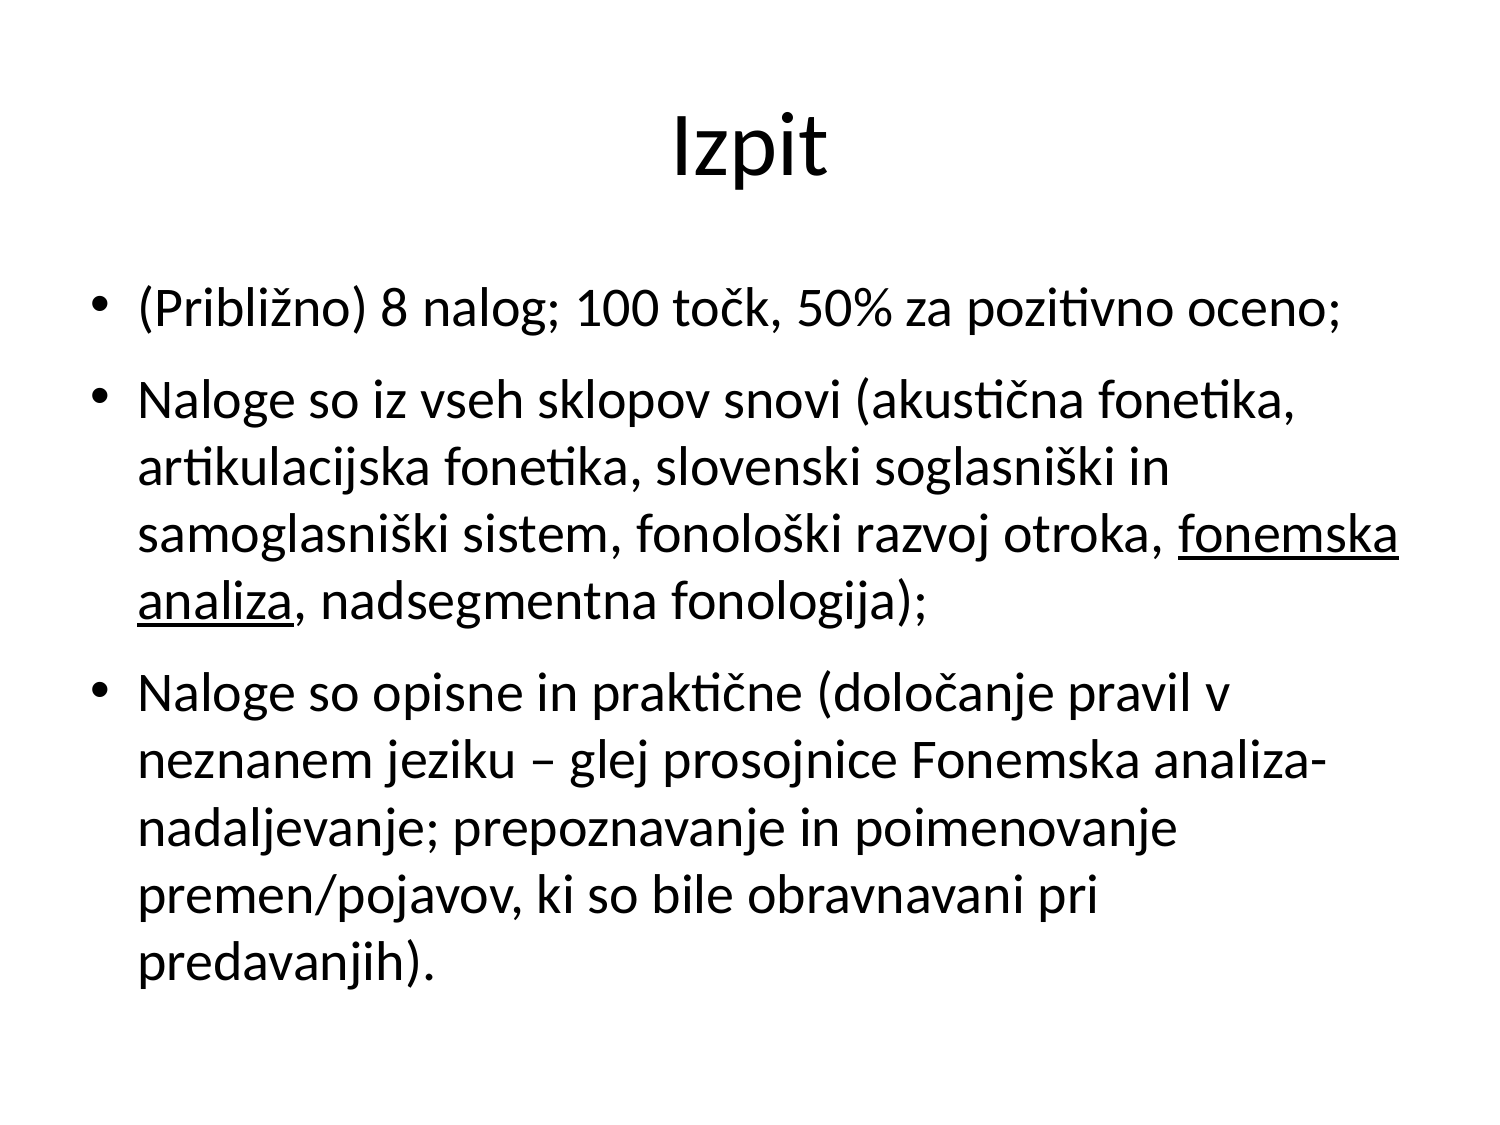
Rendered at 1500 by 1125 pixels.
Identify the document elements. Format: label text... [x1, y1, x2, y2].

title Izpit [75, 45, 1425, 233]
list (Približno) 8 nalog; 100 točk, 50% za pozitivno oceno; Naloge so iz vseh sklopov snovi (akustična fonetika, artikulacijska fonetika, slovenski soglasniški in samoglasniški sistem, fonološki razvoj otroka, fonemska analiza, nadsegmentna fonologija); Naloge so opisne in praktične (določanje pravil v neznanem jeziku – glej prosojnice Fonemska analiza-nadaljevanje; prepoznavanje in poimenovanje premen/pojavov, ki so bile obravnavani pri predavanjih). [75, 262, 1425, 1005]
